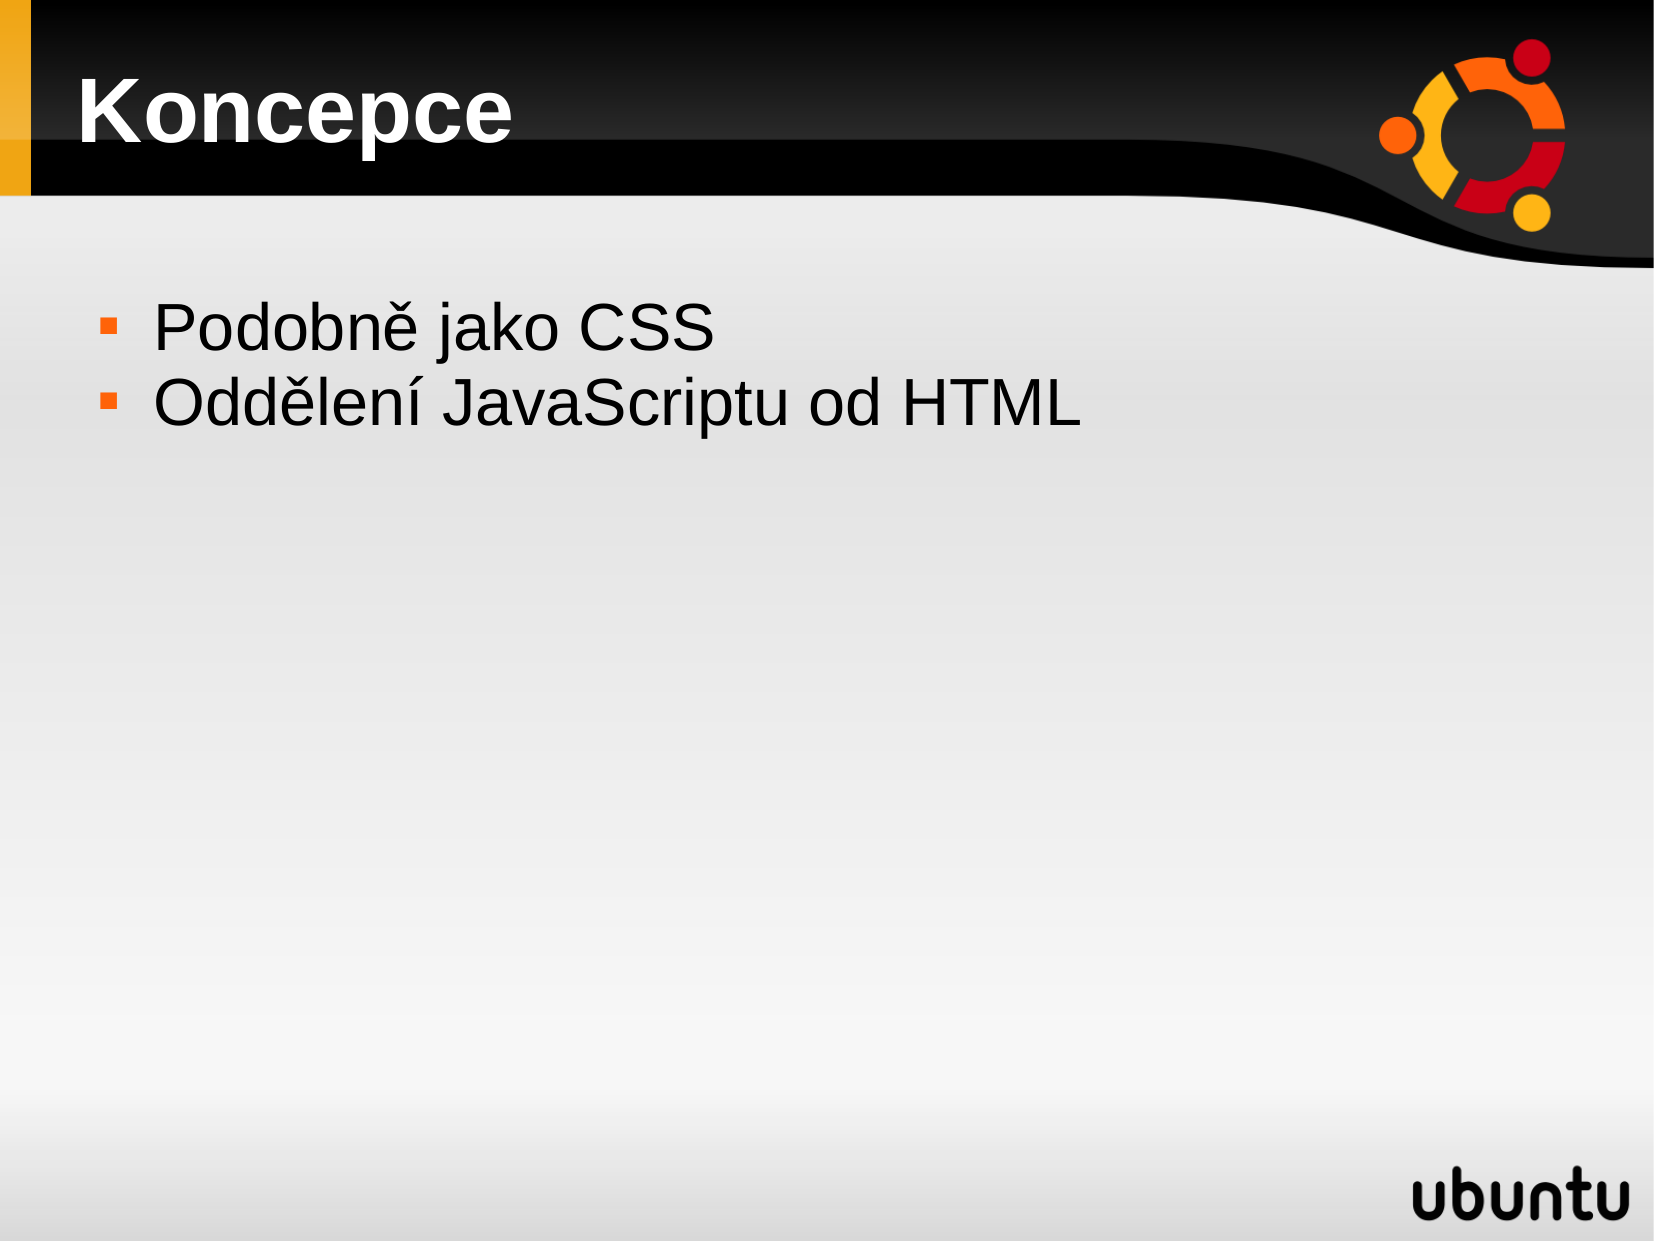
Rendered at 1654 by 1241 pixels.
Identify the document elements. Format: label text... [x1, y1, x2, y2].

list Podobně jako CSS Oddělení JavaScriptu od HTML [82, 290, 1571, 1094]
picture [0, 0, 1654, 1241]
title Koncepce [76, 14, 1565, 207]
